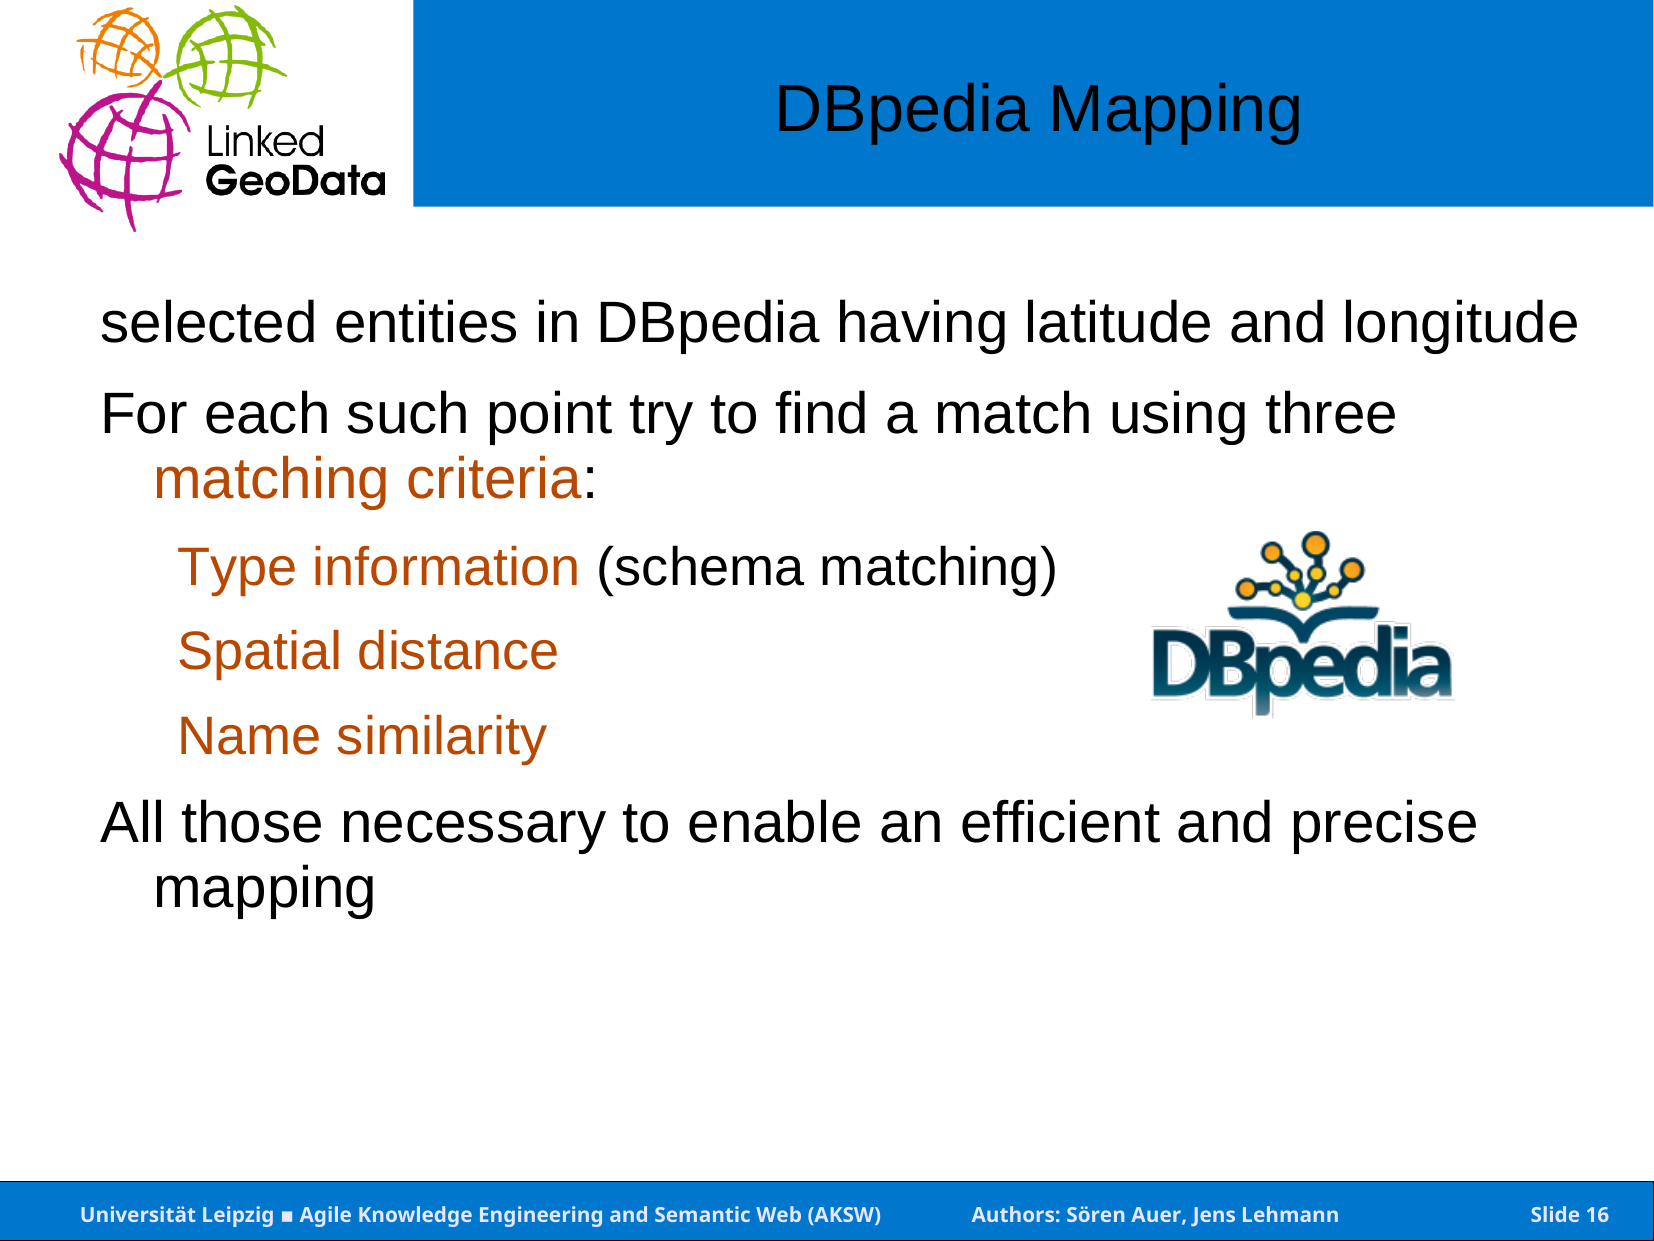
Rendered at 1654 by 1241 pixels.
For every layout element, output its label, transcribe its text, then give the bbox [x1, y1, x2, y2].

picture [1151, 531, 1455, 719]
picture [59, 5, 385, 232]
list selected entities in DBpedia having latitude and longitude For each such point try to find a match using three matching criteria: Type information (schema matching) Spatial distance Name similarity All those necessary to enable an efficient and precise mapping [82, 290, 1595, 1094]
title DBpedia Mapping [442, 38, 1636, 178]
